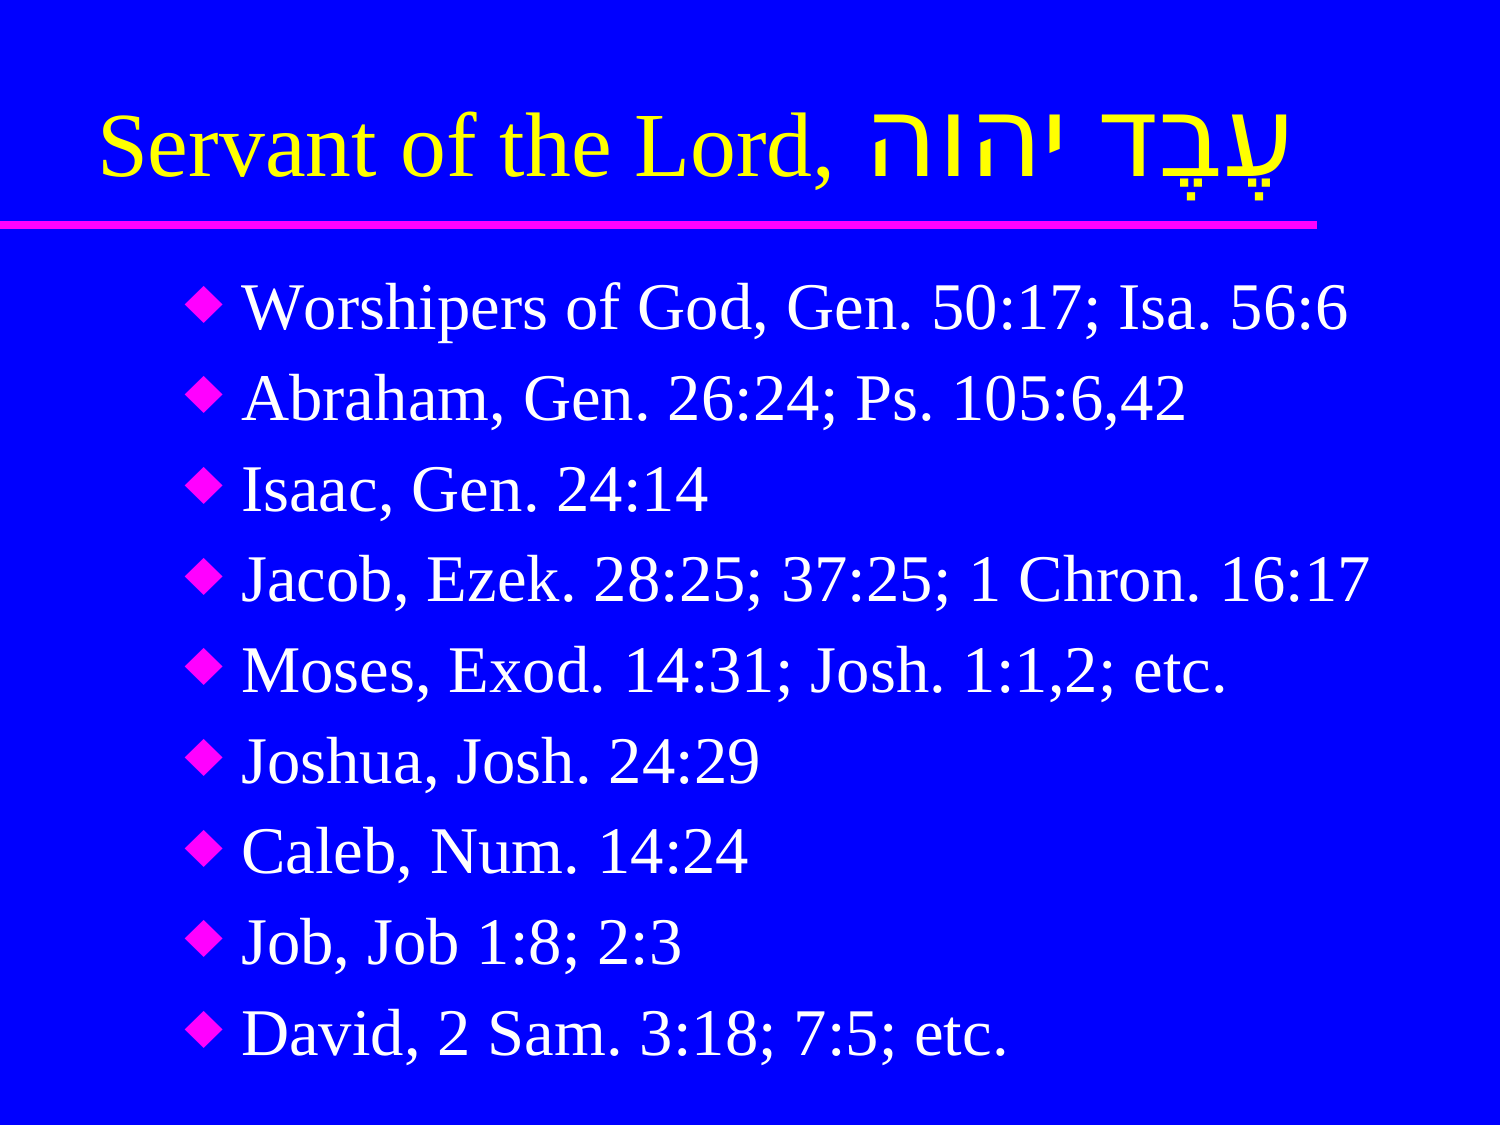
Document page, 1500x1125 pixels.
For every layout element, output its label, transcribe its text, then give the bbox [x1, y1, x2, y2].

list Worshipers of God, Gen. 50:17; Isa. 56:6 Abraham, Gen. 26:24; Ps. 105:6,42 Isaac, Gen. 24:14 Jacob, Ezek. 28:25; 37:25; 1 Chron. 16:17 Moses, Exod. 14:31; Josh. 1:1,2; etc. Joshua, Josh. 24:29 Caleb, Num. 14:24 Job, Job 1:8; 2:3 David, 2 Sam. 3:18; 7:5; etc. [169, 262, 1438, 1078]
title Servant of the Lord, עֶבֶד יהוה [82, 35, 1461, 217]
